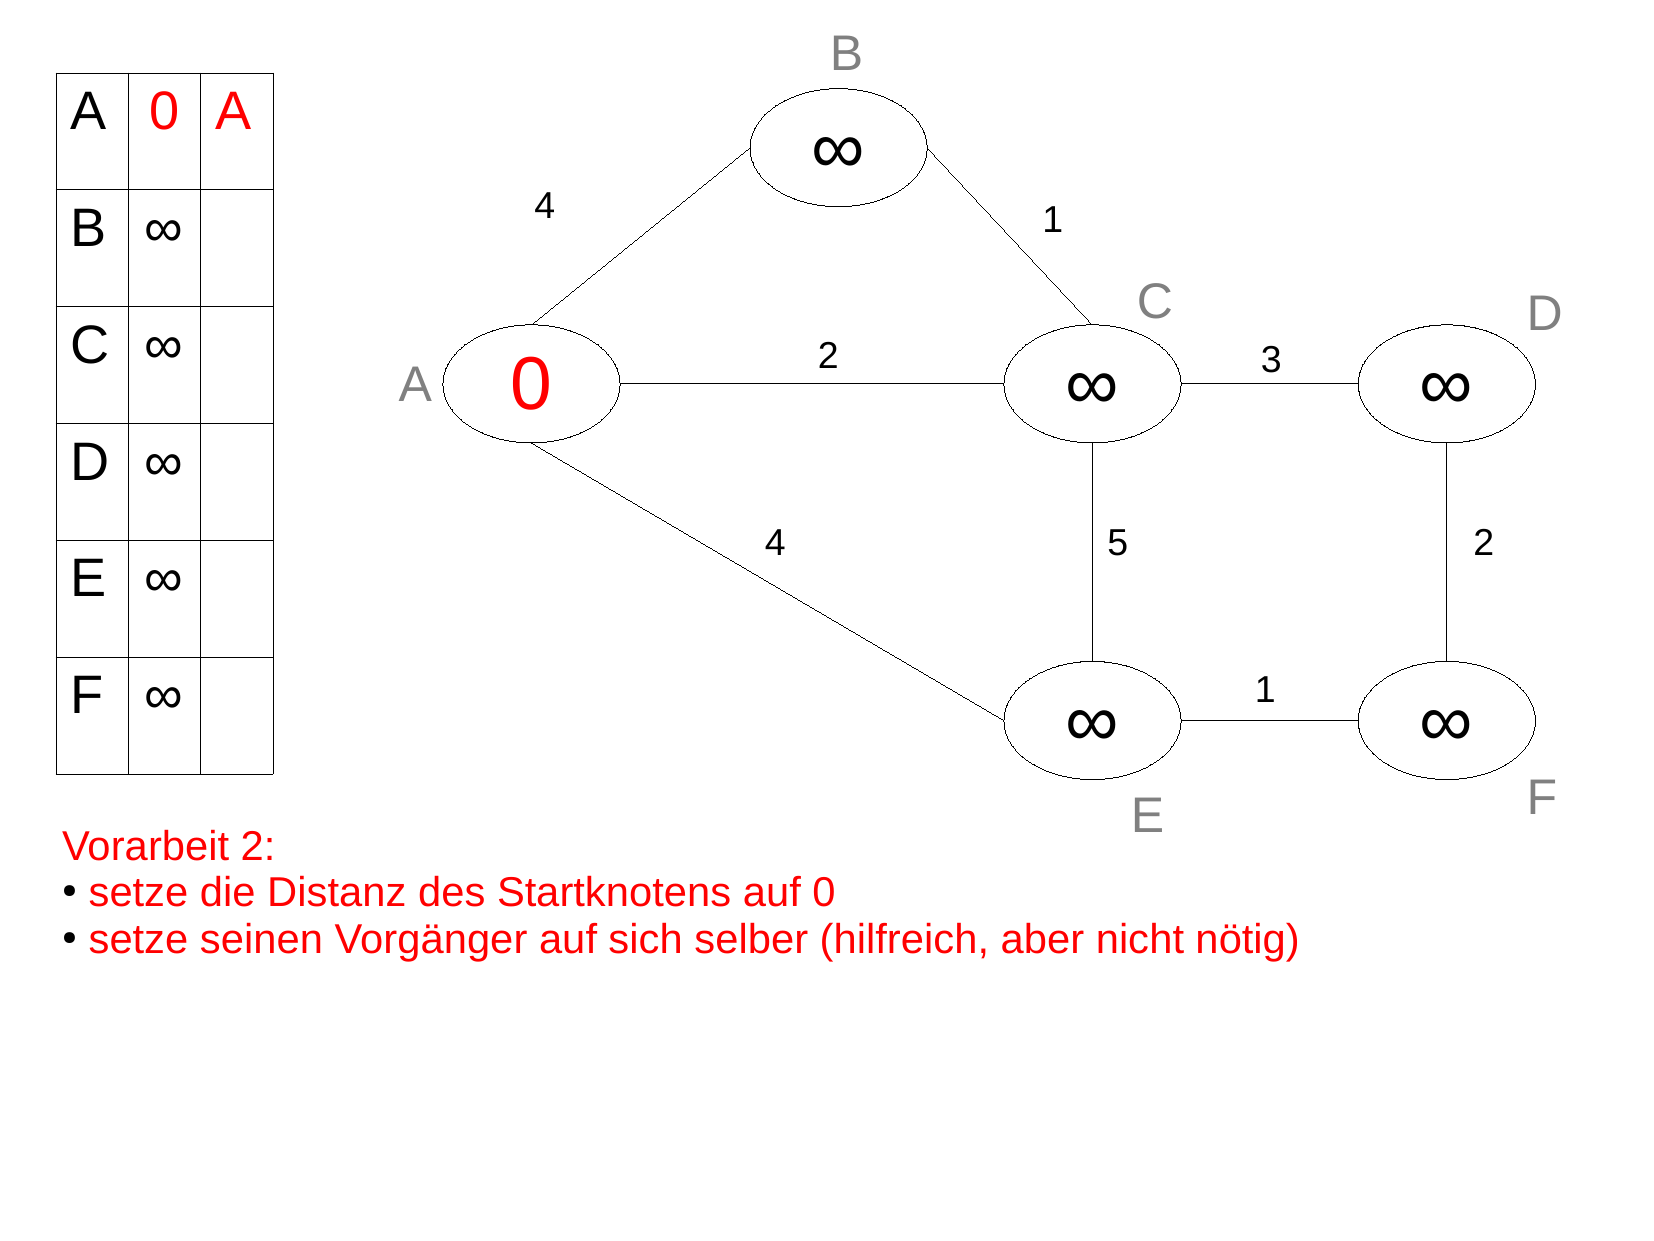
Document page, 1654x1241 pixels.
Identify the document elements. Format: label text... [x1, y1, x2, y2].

table_cell ∞ [129, 307, 200, 423]
table_cell [201, 424, 273, 540]
text_box ∞ [1358, 661, 1536, 780]
text_box F [1511, 761, 1601, 869]
text_box ∞ [1358, 324, 1536, 443]
text_box B [814, 17, 904, 89]
text_box ∞ [750, 89, 928, 207]
text_box 2 [803, 326, 863, 384]
table_header A [201, 74, 273, 189]
table_cell ∞ [129, 190, 200, 306]
table_cell [201, 307, 273, 423]
text_box C [1122, 265, 1211, 361]
table_header A [57, 74, 128, 189]
table_cell E [57, 541, 128, 657]
text_box 4 [519, 177, 579, 235]
text_box 1 [1240, 661, 1300, 725]
text_box Vorarbeit 2: setze die Distanz des Startknotens auf 0 setze seinen Vorgänger auf sich selber (hilfreich, aber nicht nötig) [47, 815, 1359, 1018]
table_cell ∞ [129, 424, 200, 540]
text_box 4 [750, 513, 810, 571]
text_box A [383, 348, 473, 426]
text_box 0 [461, 324, 621, 443]
table_cell D [57, 424, 128, 540]
table_cell B [57, 190, 128, 306]
table_cell [201, 190, 273, 306]
text_box E [1116, 779, 1176, 815]
table_cell [201, 658, 273, 774]
text_box ∞ [1003, 324, 1182, 443]
text_box 2 [1458, 513, 1518, 585]
text_box 5 [1092, 513, 1152, 573]
table_cell ∞ [129, 541, 200, 657]
text_box D [1511, 277, 1601, 367]
text_box 1 [1027, 191, 1087, 249]
text_box 3 [1246, 330, 1306, 390]
table_header 0 [129, 74, 200, 189]
table_cell [201, 541, 273, 657]
table_cell F [57, 658, 128, 774]
table_cell C [57, 307, 128, 423]
table_cell ∞ [129, 658, 200, 774]
text_box ∞ [1003, 661, 1182, 780]
